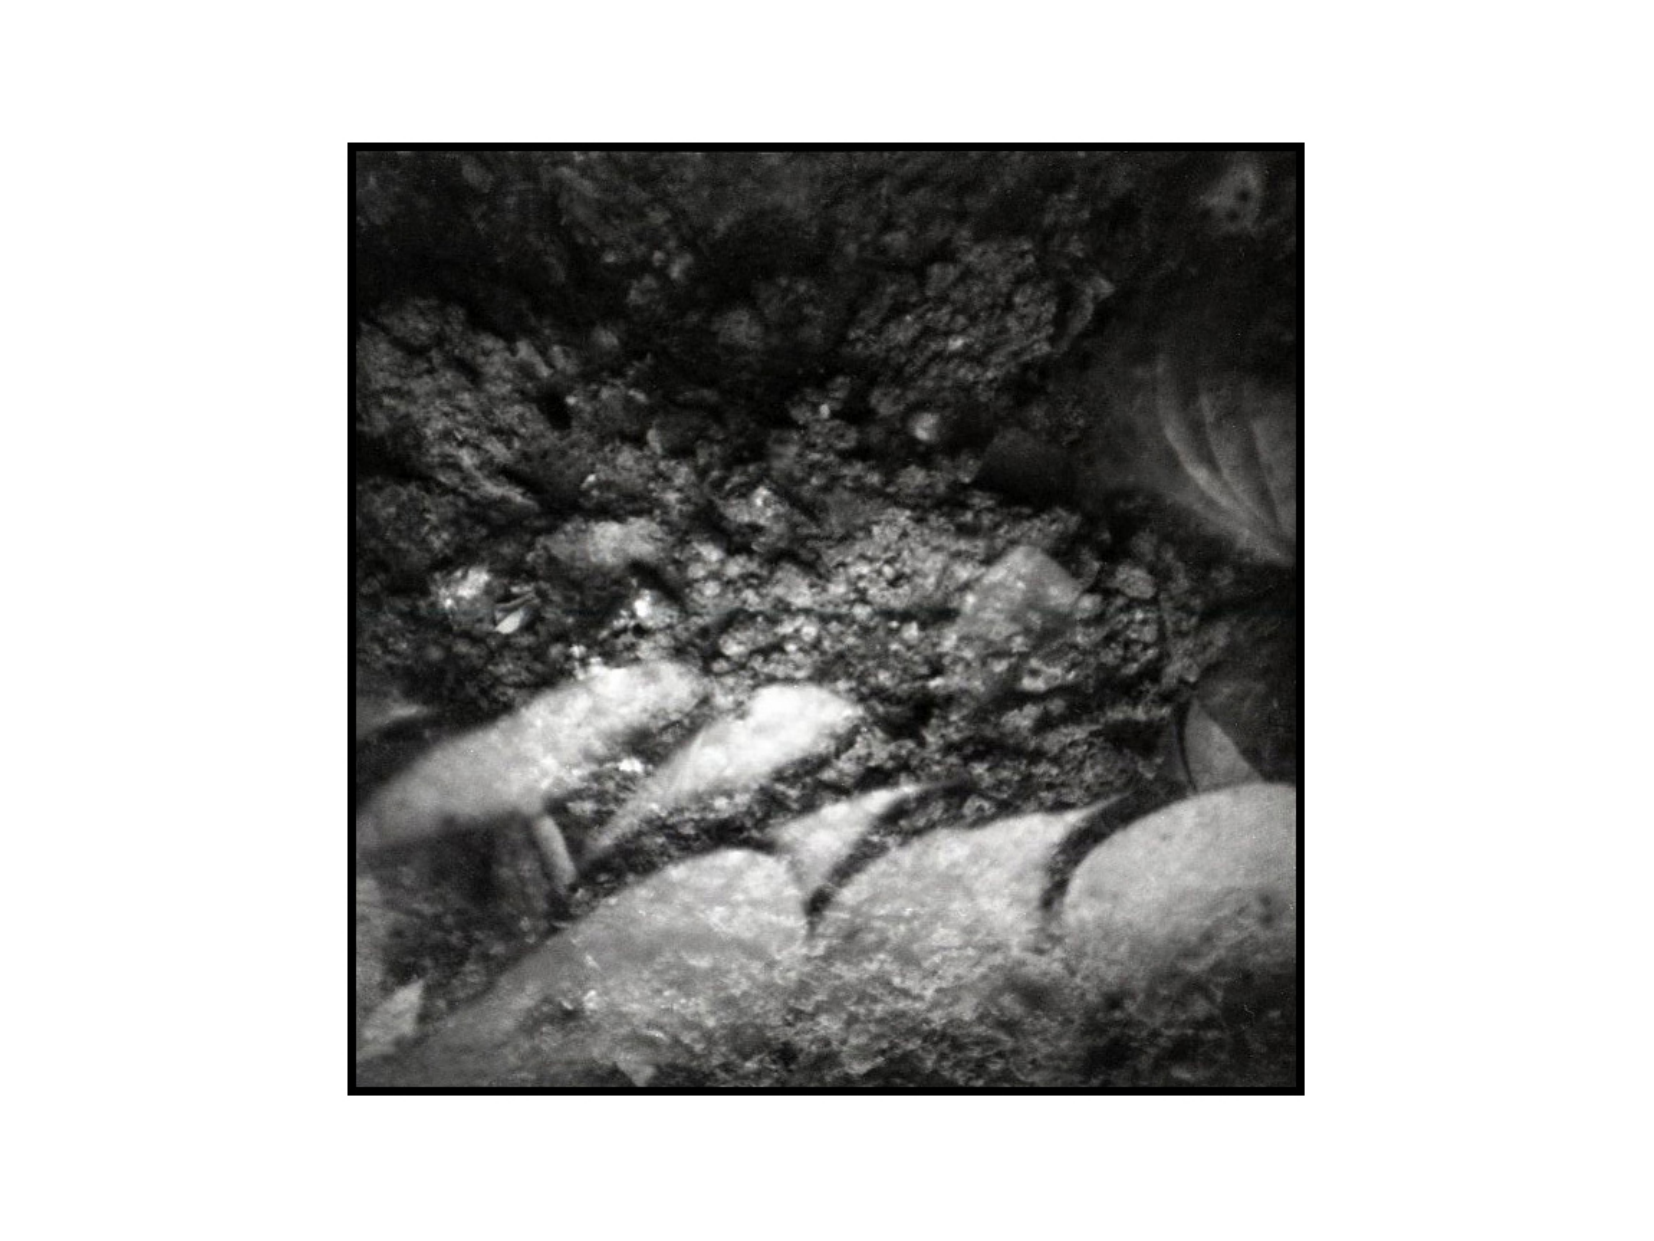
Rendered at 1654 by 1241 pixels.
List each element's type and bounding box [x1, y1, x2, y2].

picture [204, 0, 1450, 1241]
